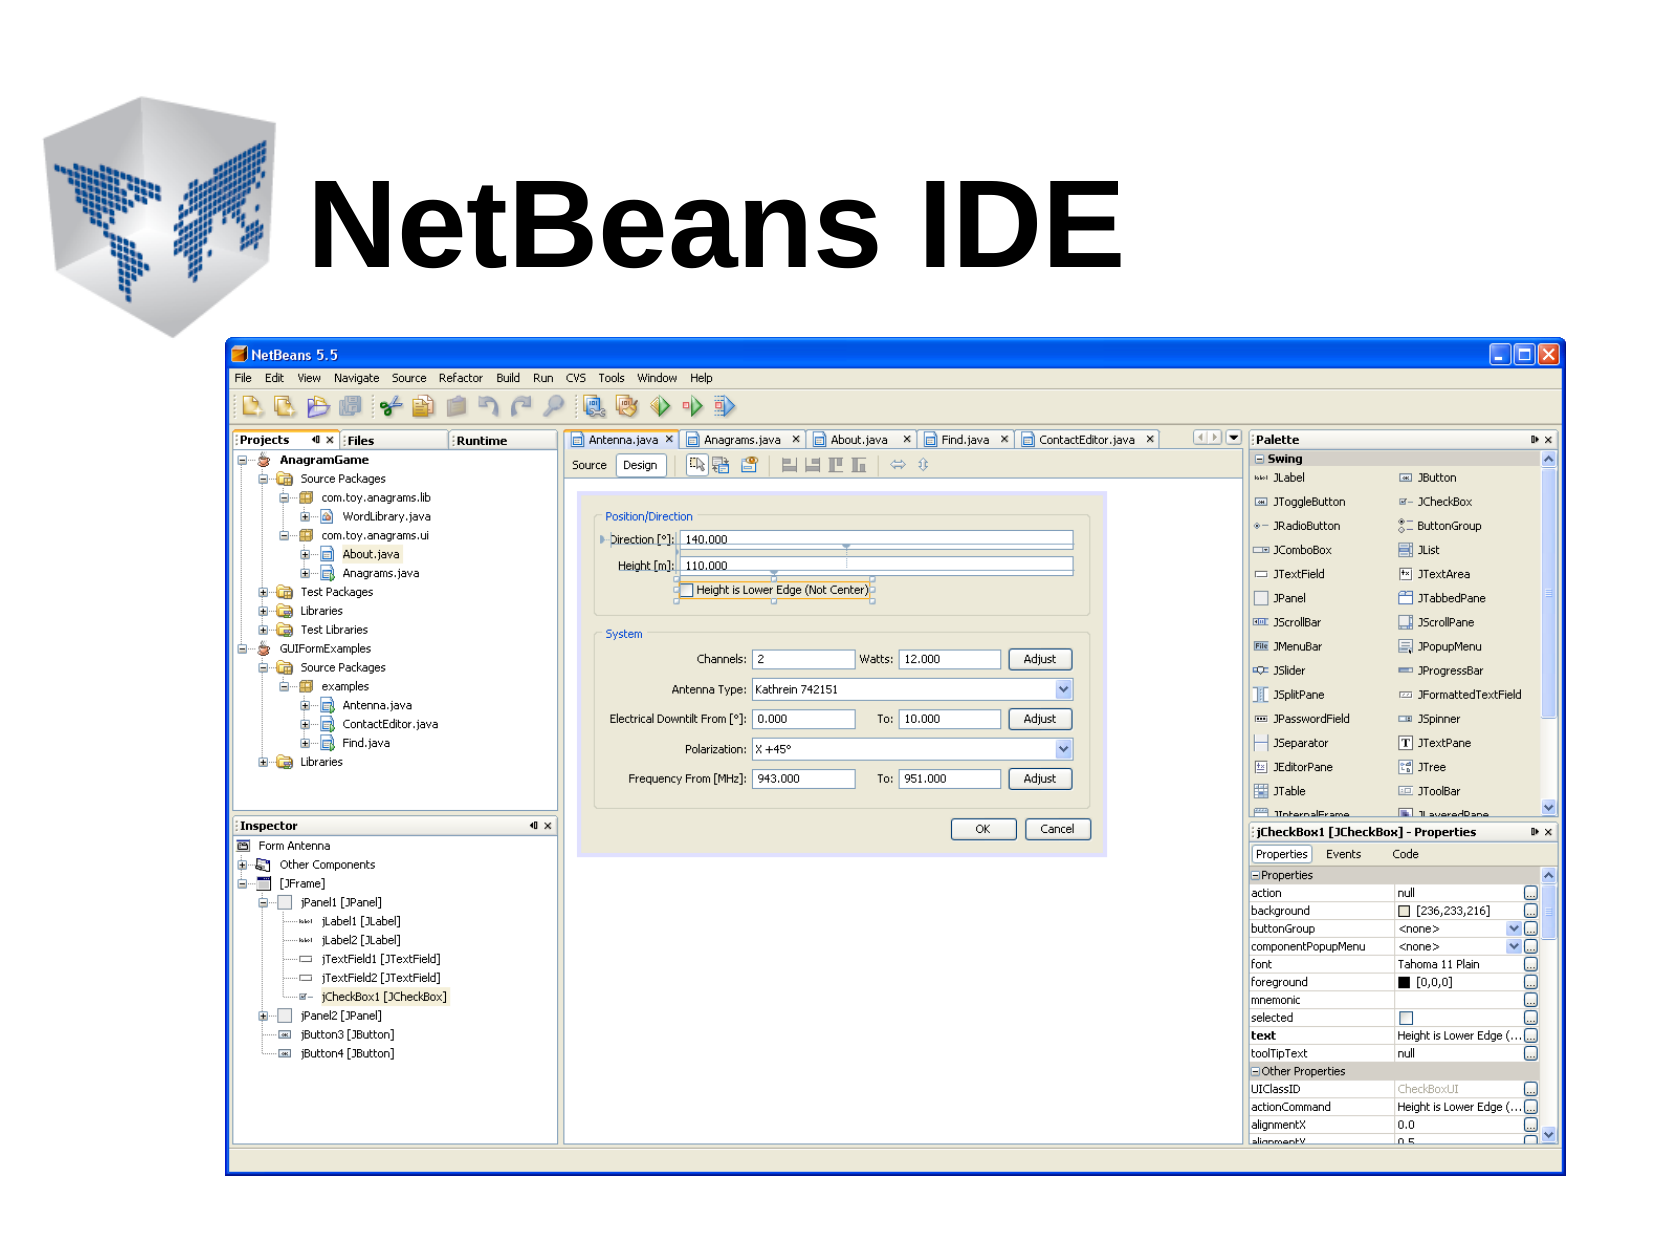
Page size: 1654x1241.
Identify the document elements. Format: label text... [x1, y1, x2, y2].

title NetBeans IDE [307, 120, 1500, 328]
picture [11, 84, 1566, 1176]
